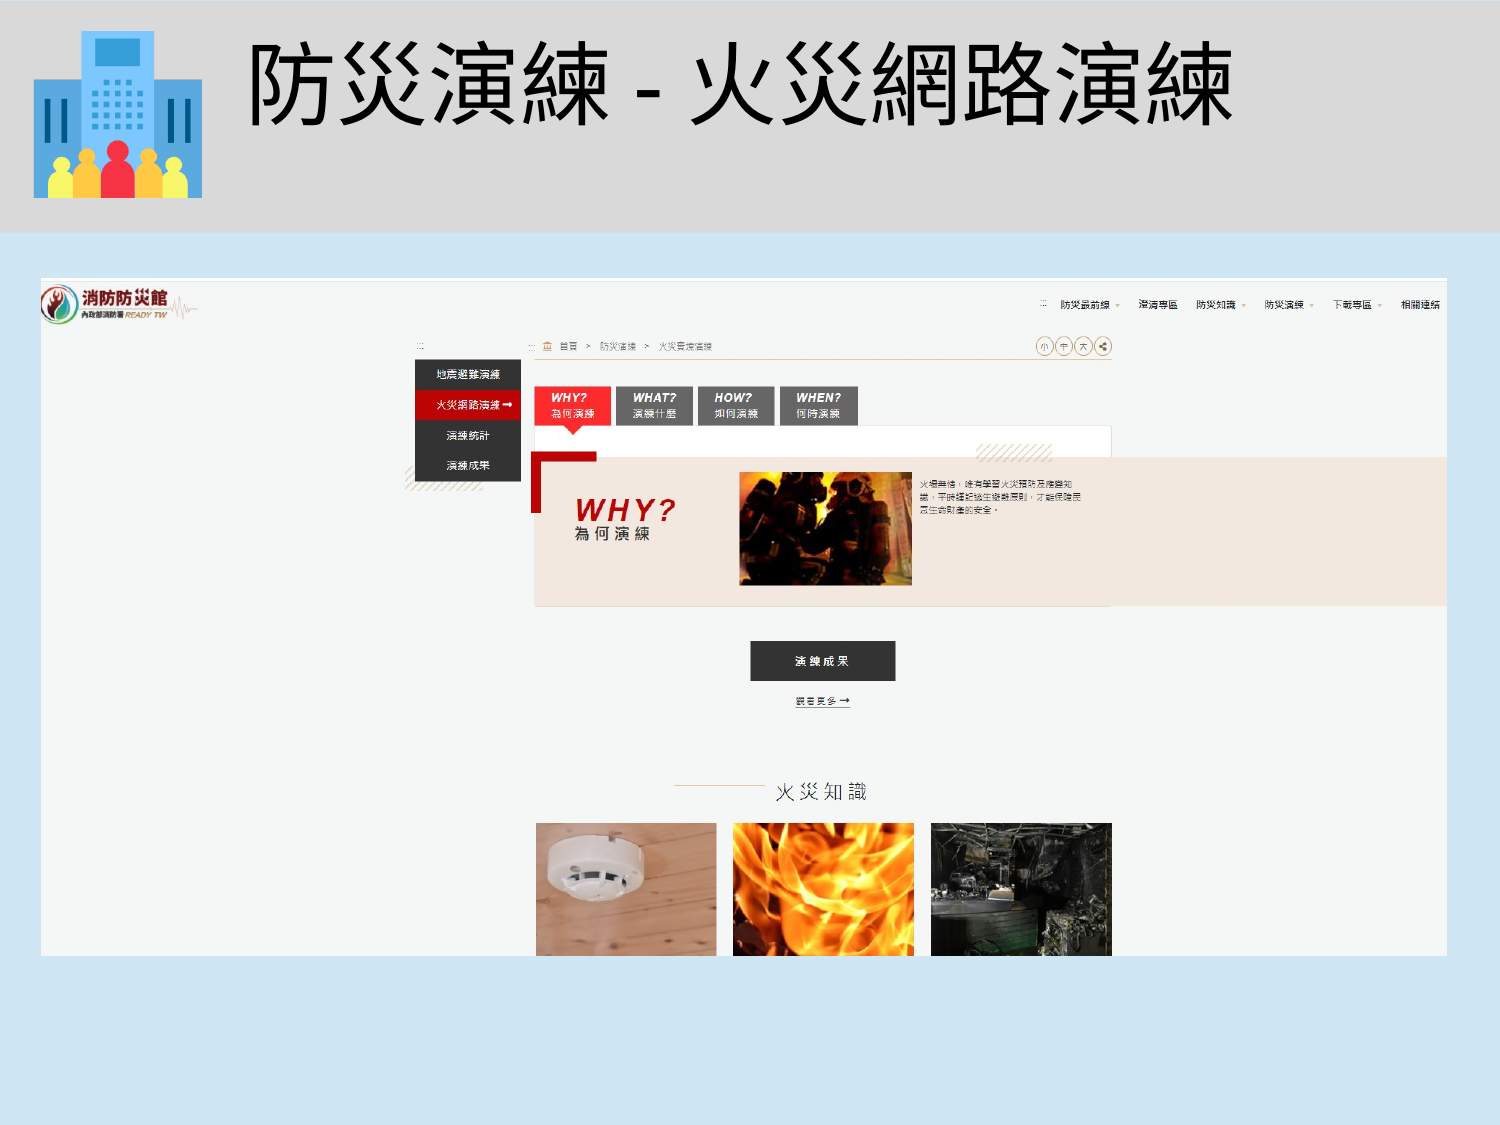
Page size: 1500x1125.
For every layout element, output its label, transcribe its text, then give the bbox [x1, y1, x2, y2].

picture [41, 278, 1447, 956]
title 防災演練-火災網路演練 [230, 19, 1450, 207]
picture [29, 25, 207, 203]
